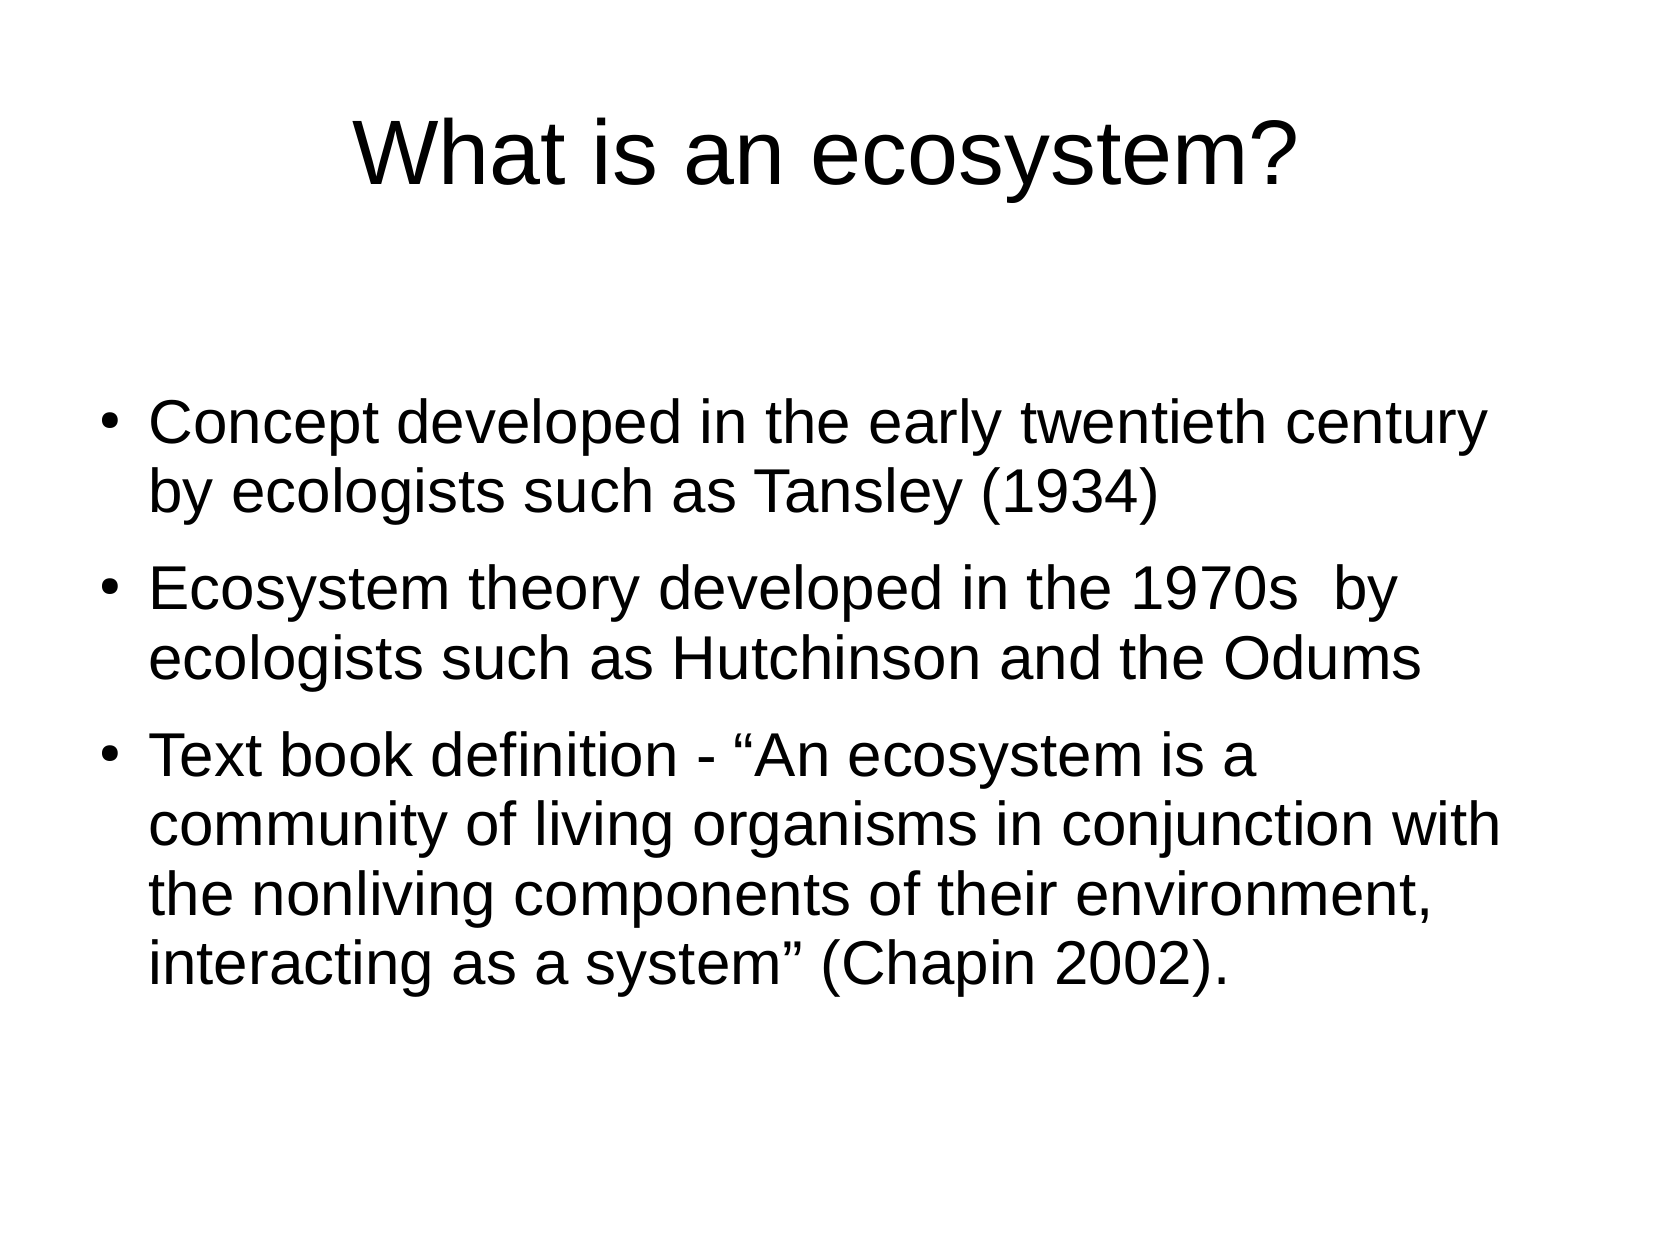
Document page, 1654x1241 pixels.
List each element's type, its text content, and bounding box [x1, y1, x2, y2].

list Concept developed in the early twentieth century by ecologists such as Tansley (1934) Ecosystem theory developed in the 1970s by ecologists such as Hutchinson and the Odums Text book definition - “An ecosystem is a community of living organisms in conjunction with the nonliving components of their environment, interacting as a system” (Chapin 2002). [82, 290, 1538, 1010]
title What is an ecosystem? [82, 49, 1571, 257]
